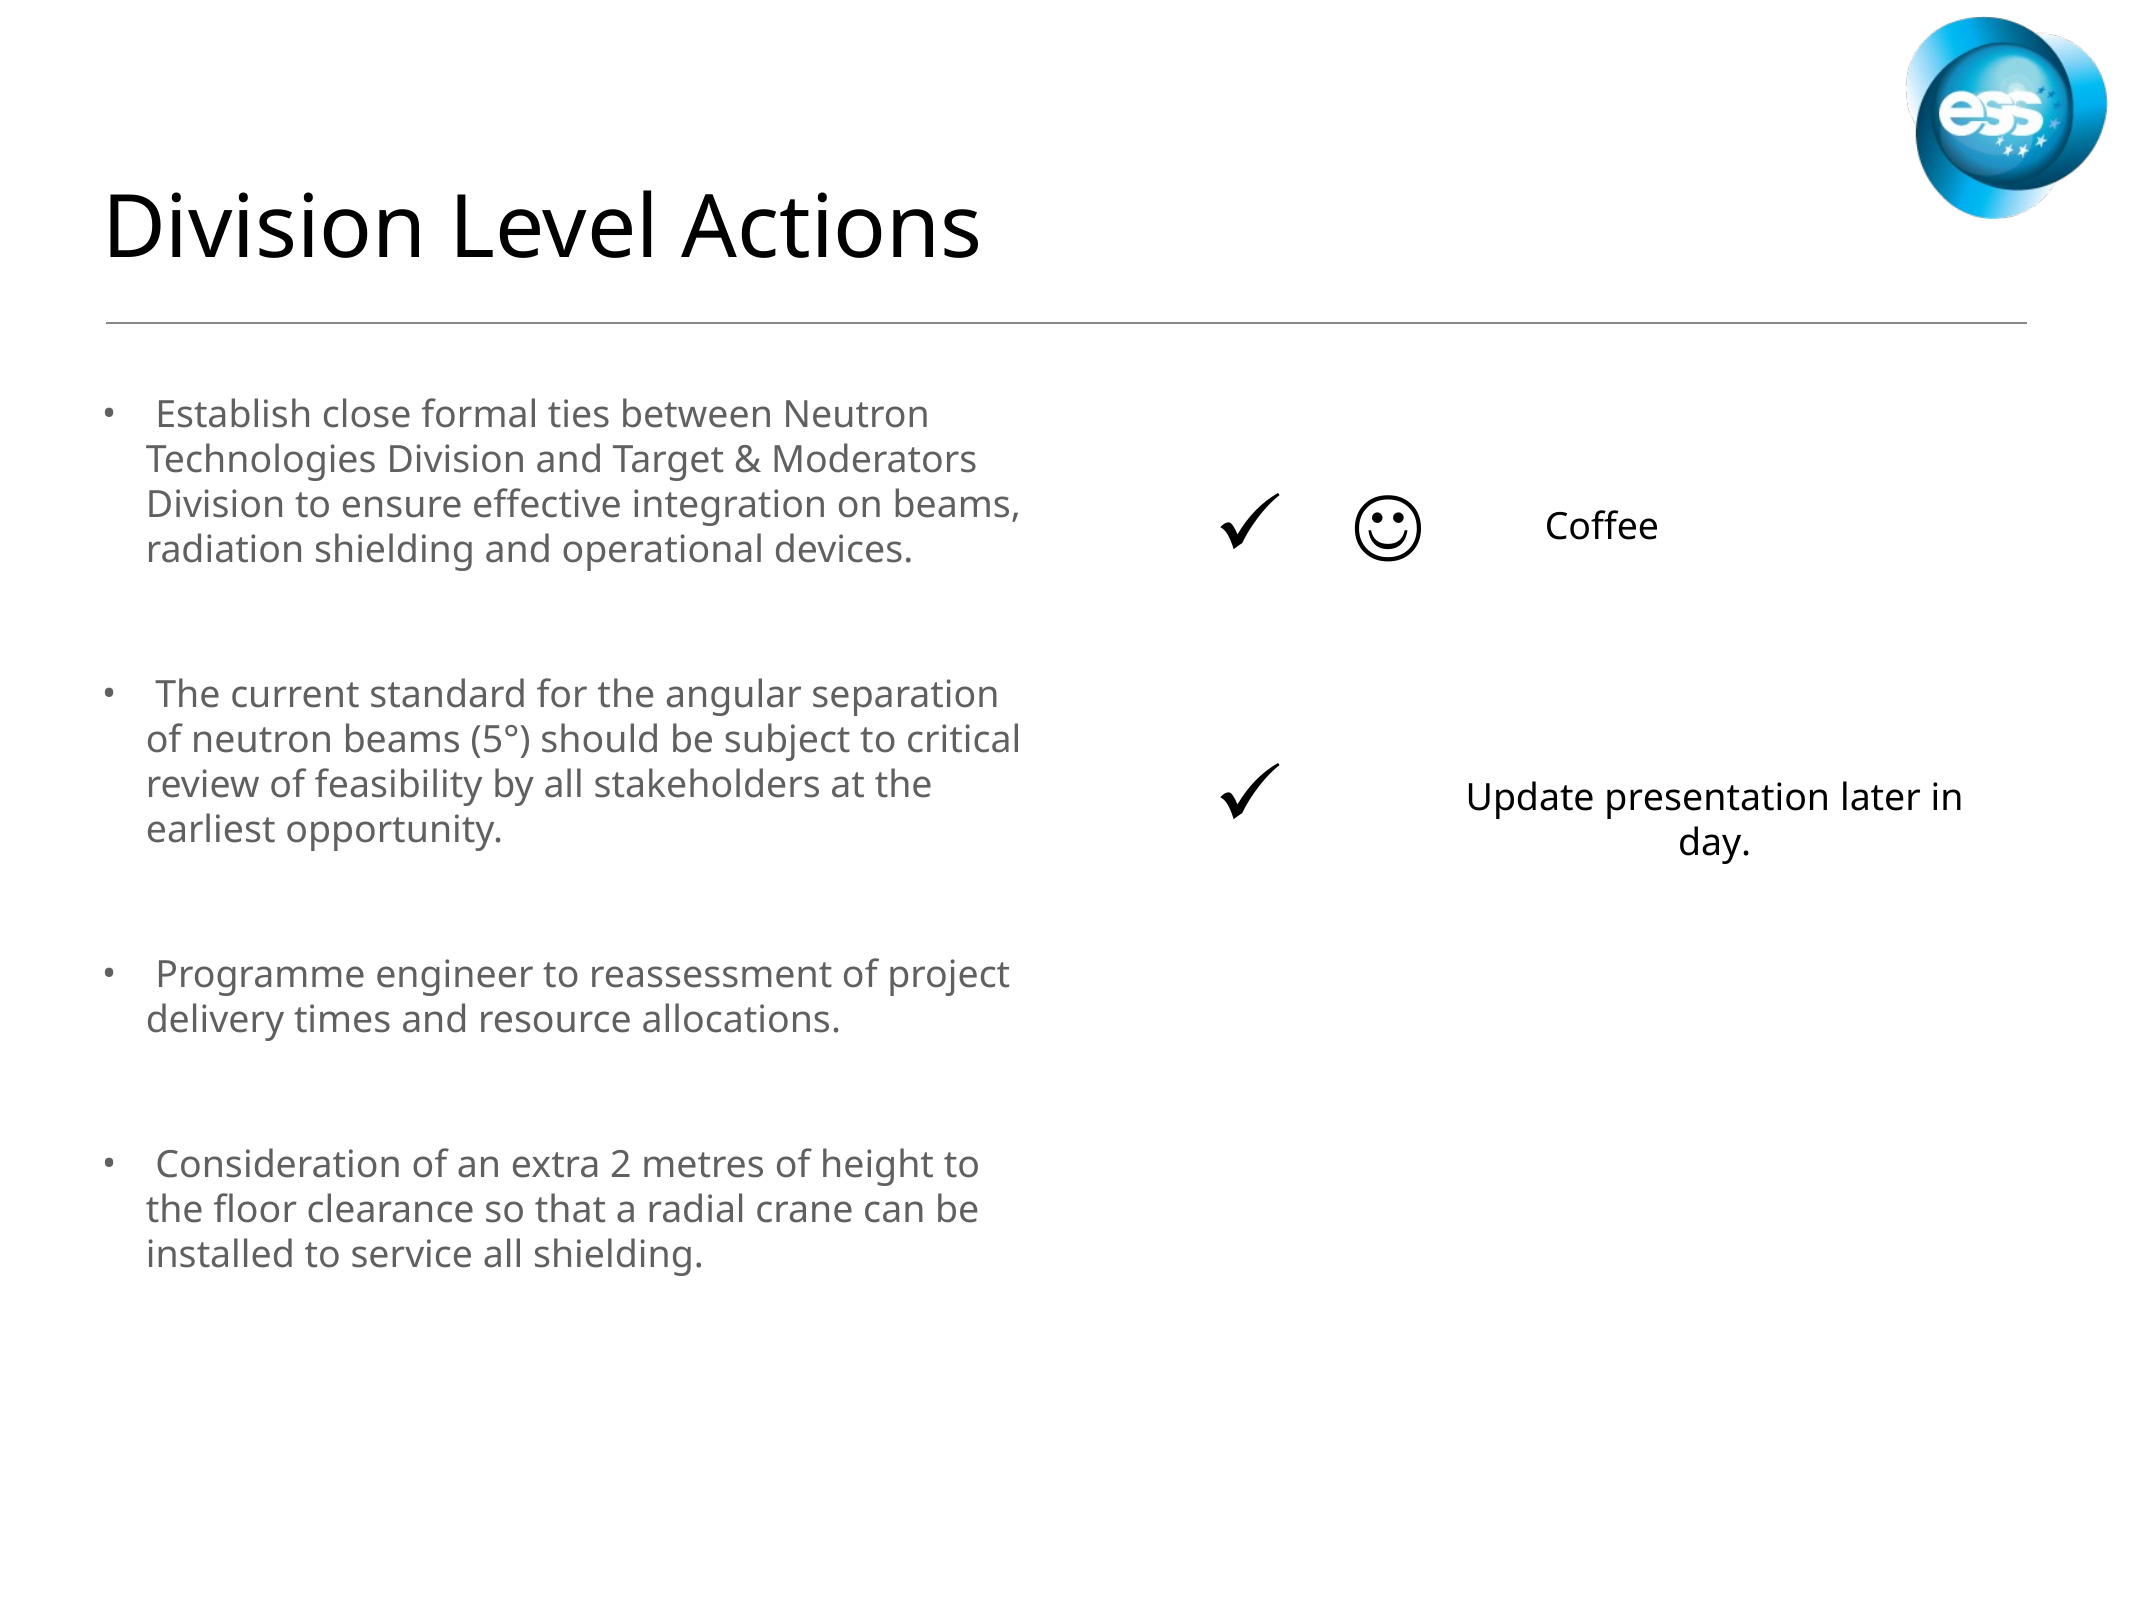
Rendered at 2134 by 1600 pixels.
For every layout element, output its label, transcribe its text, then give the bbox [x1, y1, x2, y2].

text_box  [1336, 465, 1441, 585]
list Establish close formal ties between Neutron Technologies Division and Target & Moderators Division to ensure effective integration on beams, radiation shielding and operational devices. The current standard for the angular separation of neutron beams (5°) should be subject to critical review of feasibility by all stakeholders at the earliest opportunity. Programme engineer to reassessment of project delivery times and resource allocations. Consideration of an extra 2 metres of height to the floor clearance so that a radial crane can be installed to service all shielding. [93, 381, 1044, 1538]
picture [2040, 135, 2046, 147]
picture [2049, 119, 2060, 129]
picture [2054, 70, 2061, 81]
text_box Coffee [1530, 495, 1681, 555]
title Division Level Actions [93, 54, 2040, 284]
text_box Update presentation later in day. [1410, 765, 2020, 826]
text_box ✓ [1200, 465, 1299, 585]
text_box ✓ [1200, 735, 1299, 856]
picture [2040, 67, 2052, 130]
picture [1905, 16, 2108, 219]
